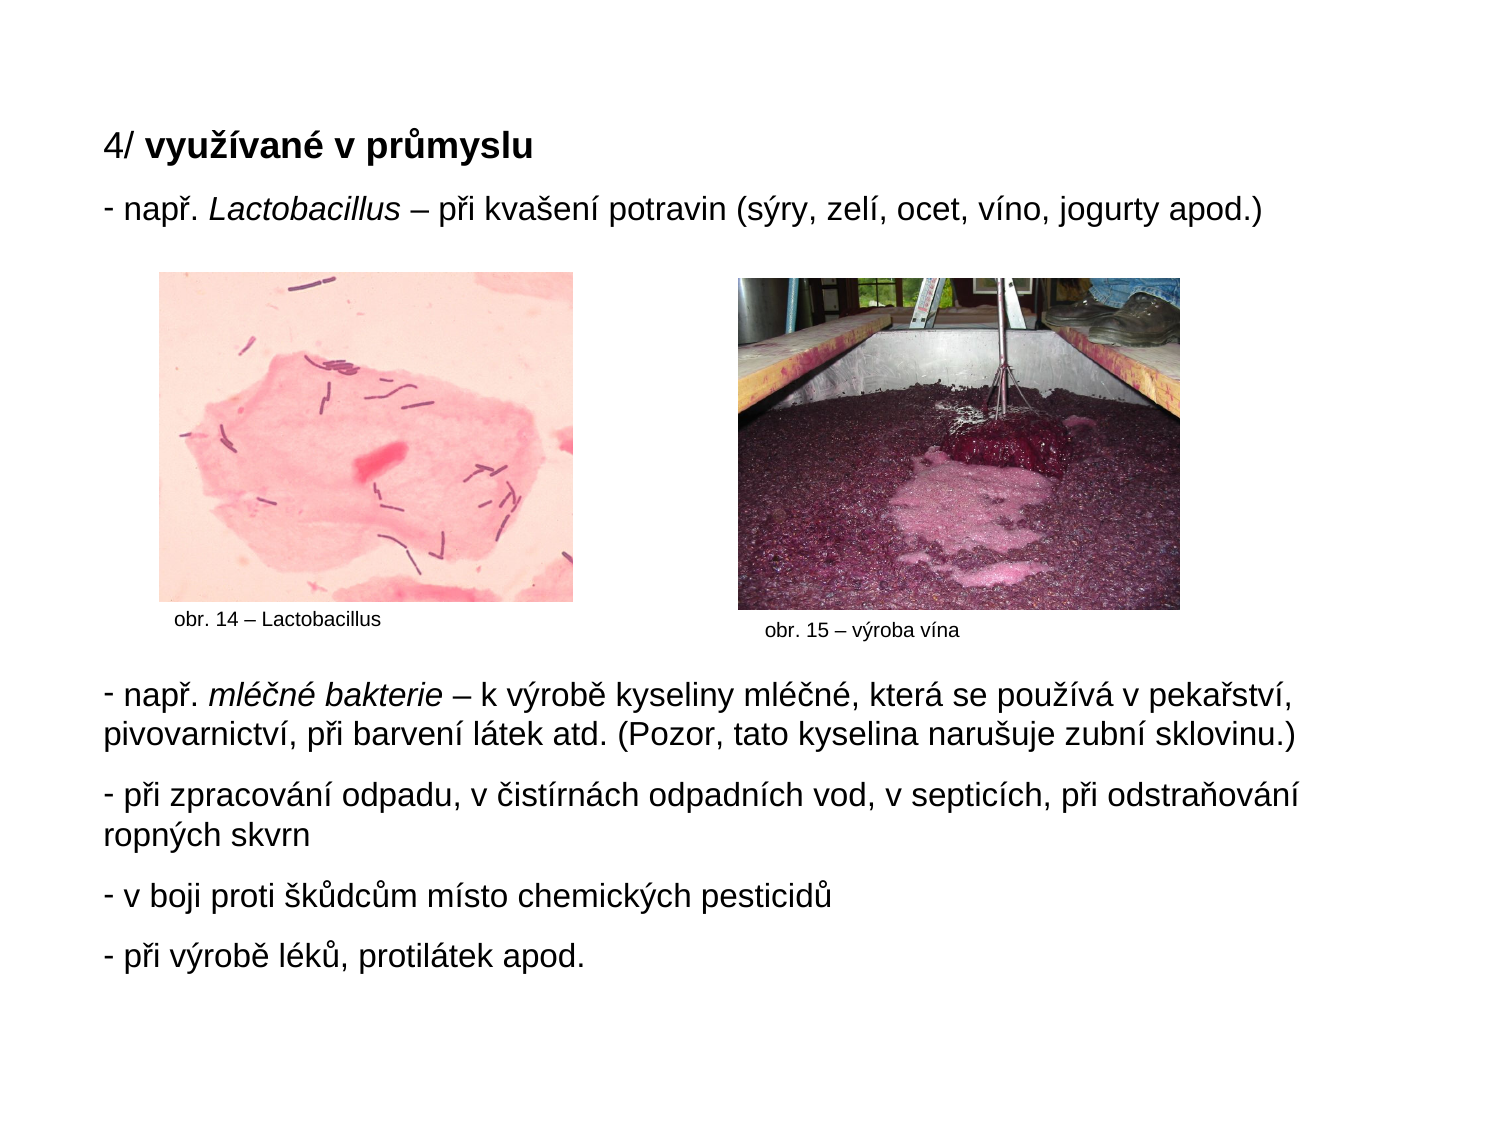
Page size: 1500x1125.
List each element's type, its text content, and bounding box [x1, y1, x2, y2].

text_box 4/ využívané v průmyslu např. Lactobacillus – při kvašení potravin (sýry, zelí, ocet, víno, jogurty apod.) např. mléčné bakterie – k výrobě kyseliny mléčné, která se používá v pekařství, pivovarnictví, při barvení látek atd. (Pozor, tato kyselina narušuje zubní sklovinu.) při zpracování odpadu, v čistírnách odpadních vod, v septicích, při odstraňování ropných skvrn v boji proti škůdcům místo chemických pesticidů při výrobě léků, protilátek apod. [88, 113, 1377, 983]
picture [159, 272, 573, 602]
text_box obr. 15 – výroba vína [750, 609, 1117, 650]
text_box obr. 14 – Lactobacillus [159, 598, 526, 639]
picture [738, 278, 1180, 610]
